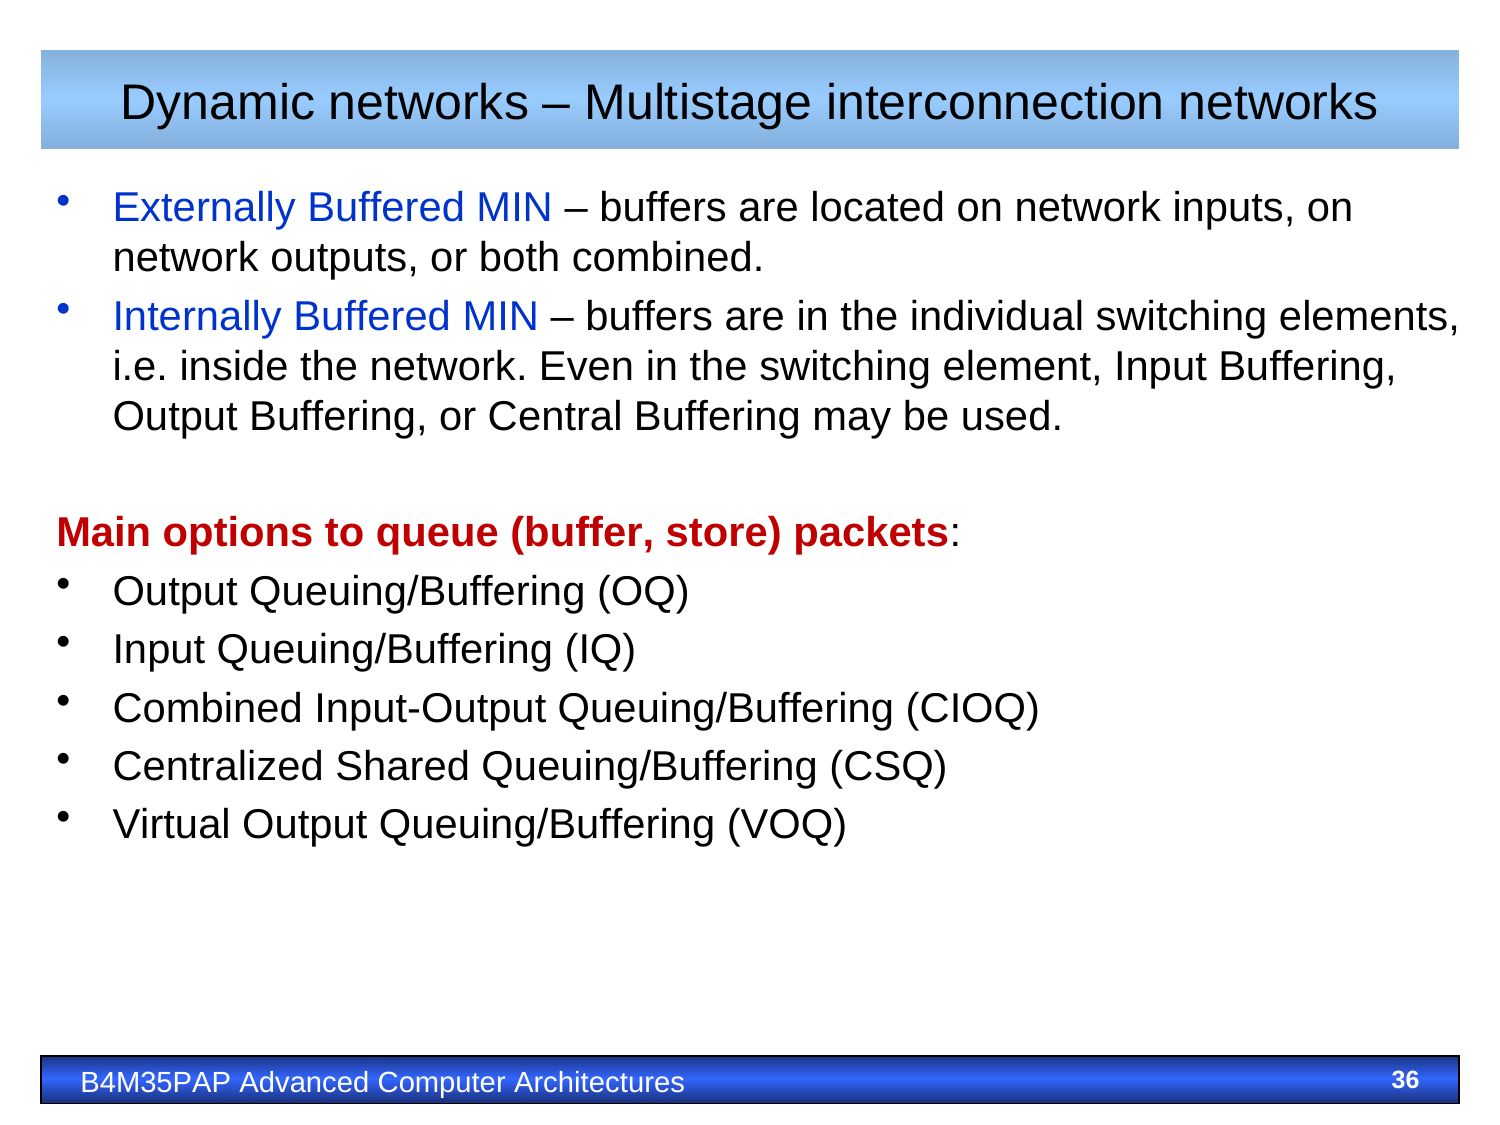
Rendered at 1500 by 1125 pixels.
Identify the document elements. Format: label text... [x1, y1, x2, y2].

title Dynamic networks – Multistage interconnection networks [41, 50, 1459, 149]
list Externally Buffered MIN – buffers are located on network inputs, on network outputs, or both combined. Internally Buffered MIN – buffers are in the individual switching elements, i.e. inside the network. Even in the switching element, Input Buffering, Output Buffering, or Central Buffering may be used. Main options to queue (buffer, store) packets: Output Queuing/Buffering (OQ) Input Queuing/Buffering (IQ) Combined Input-Output Queuing/Buffering (CIOQ) Centralized Shared Queuing/Buffering (CSQ) Virtual Output Queuing/Buffering (VOQ) [41, 172, 1500, 1000]
